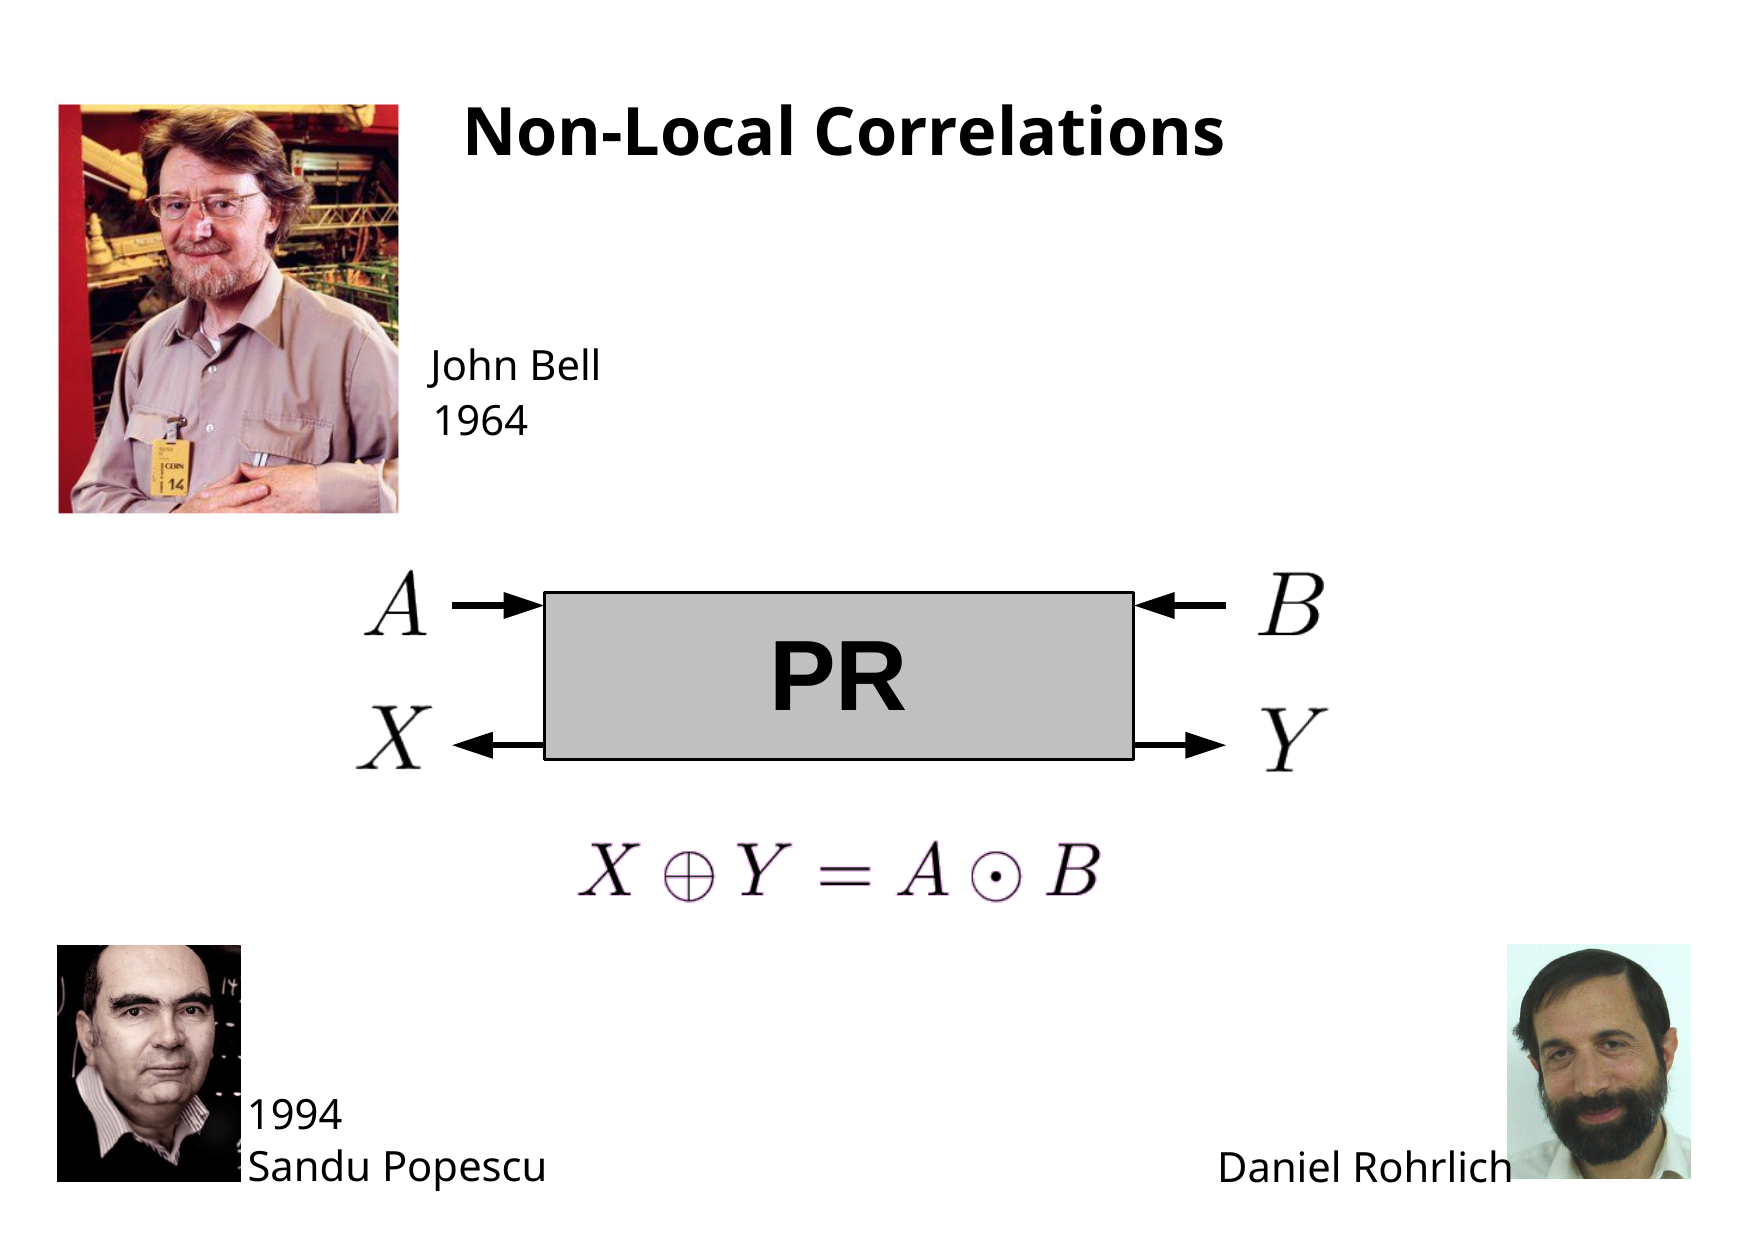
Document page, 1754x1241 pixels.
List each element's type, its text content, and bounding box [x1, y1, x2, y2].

text_box 1994 [241, 1077, 498, 1139]
text_box Non-Local Correlations [447, 76, 1451, 167]
picture [57, 945, 241, 1182]
text_box PR [544, 592, 1134, 760]
text_box 1964 [417, 383, 700, 445]
text_box John Bell [415, 328, 635, 405]
picture [561, 829, 1119, 911]
picture [1250, 559, 1330, 644]
picture [343, 693, 443, 783]
picture [0, 58, 544, 644]
text_box Daniel Rohrlich [1202, 1129, 1596, 1241]
text_box Sandu Popescu [232, 1129, 627, 1205]
picture [1244, 697, 1340, 783]
picture [1507, 944, 1691, 1180]
